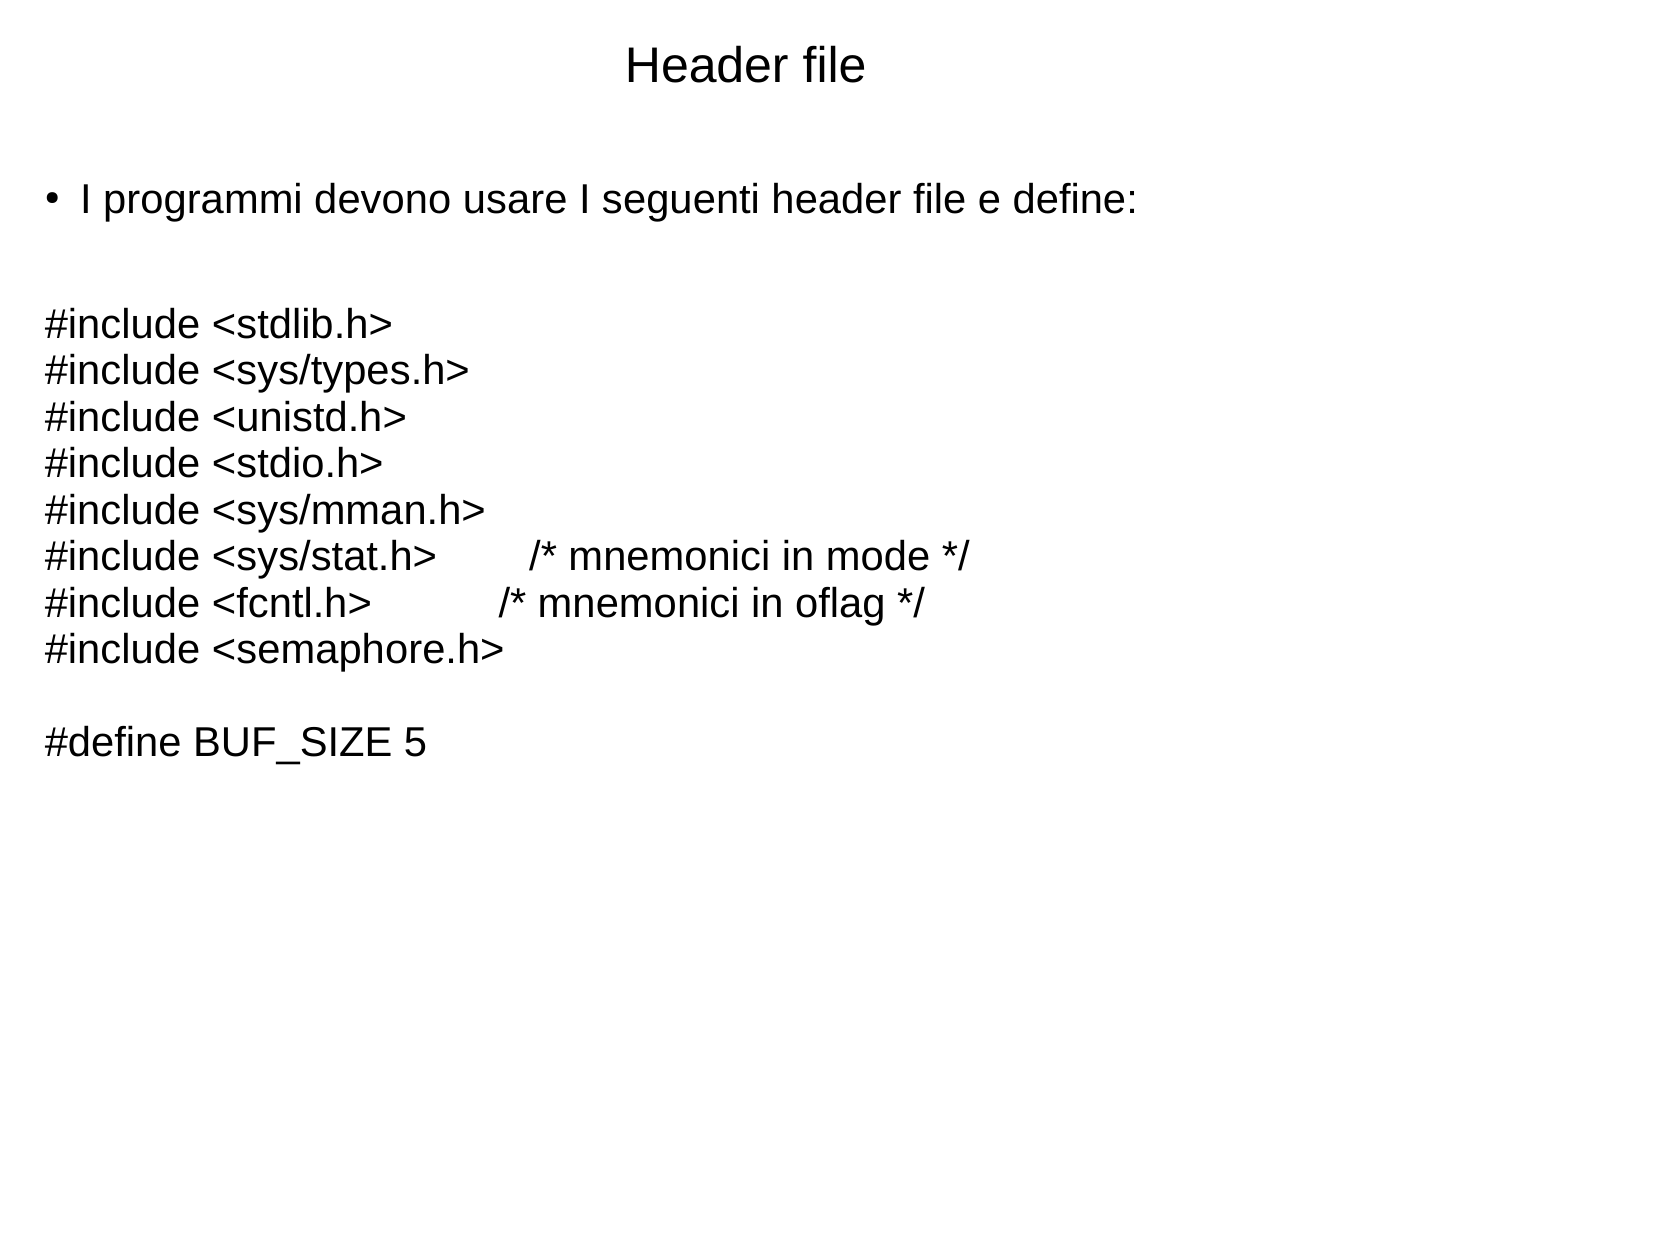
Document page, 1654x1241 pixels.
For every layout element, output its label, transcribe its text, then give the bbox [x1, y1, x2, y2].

text_box #include <stdlib.h> #include <sys/types.h> #include <unistd.h> #include <stdio.h> #include <sys/mman.h> #include <sys/stat.h> /* mnemonici in mode */ #include <fcntl.h> /* mnemonici in oflag */ #include <semaphore.h> #define BUF_SIZE 5 [30, 293, 1621, 826]
text_box I programmi devono usare I seguenti header file e define: [30, 121, 1621, 231]
text_box Header file [610, 30, 1096, 102]
